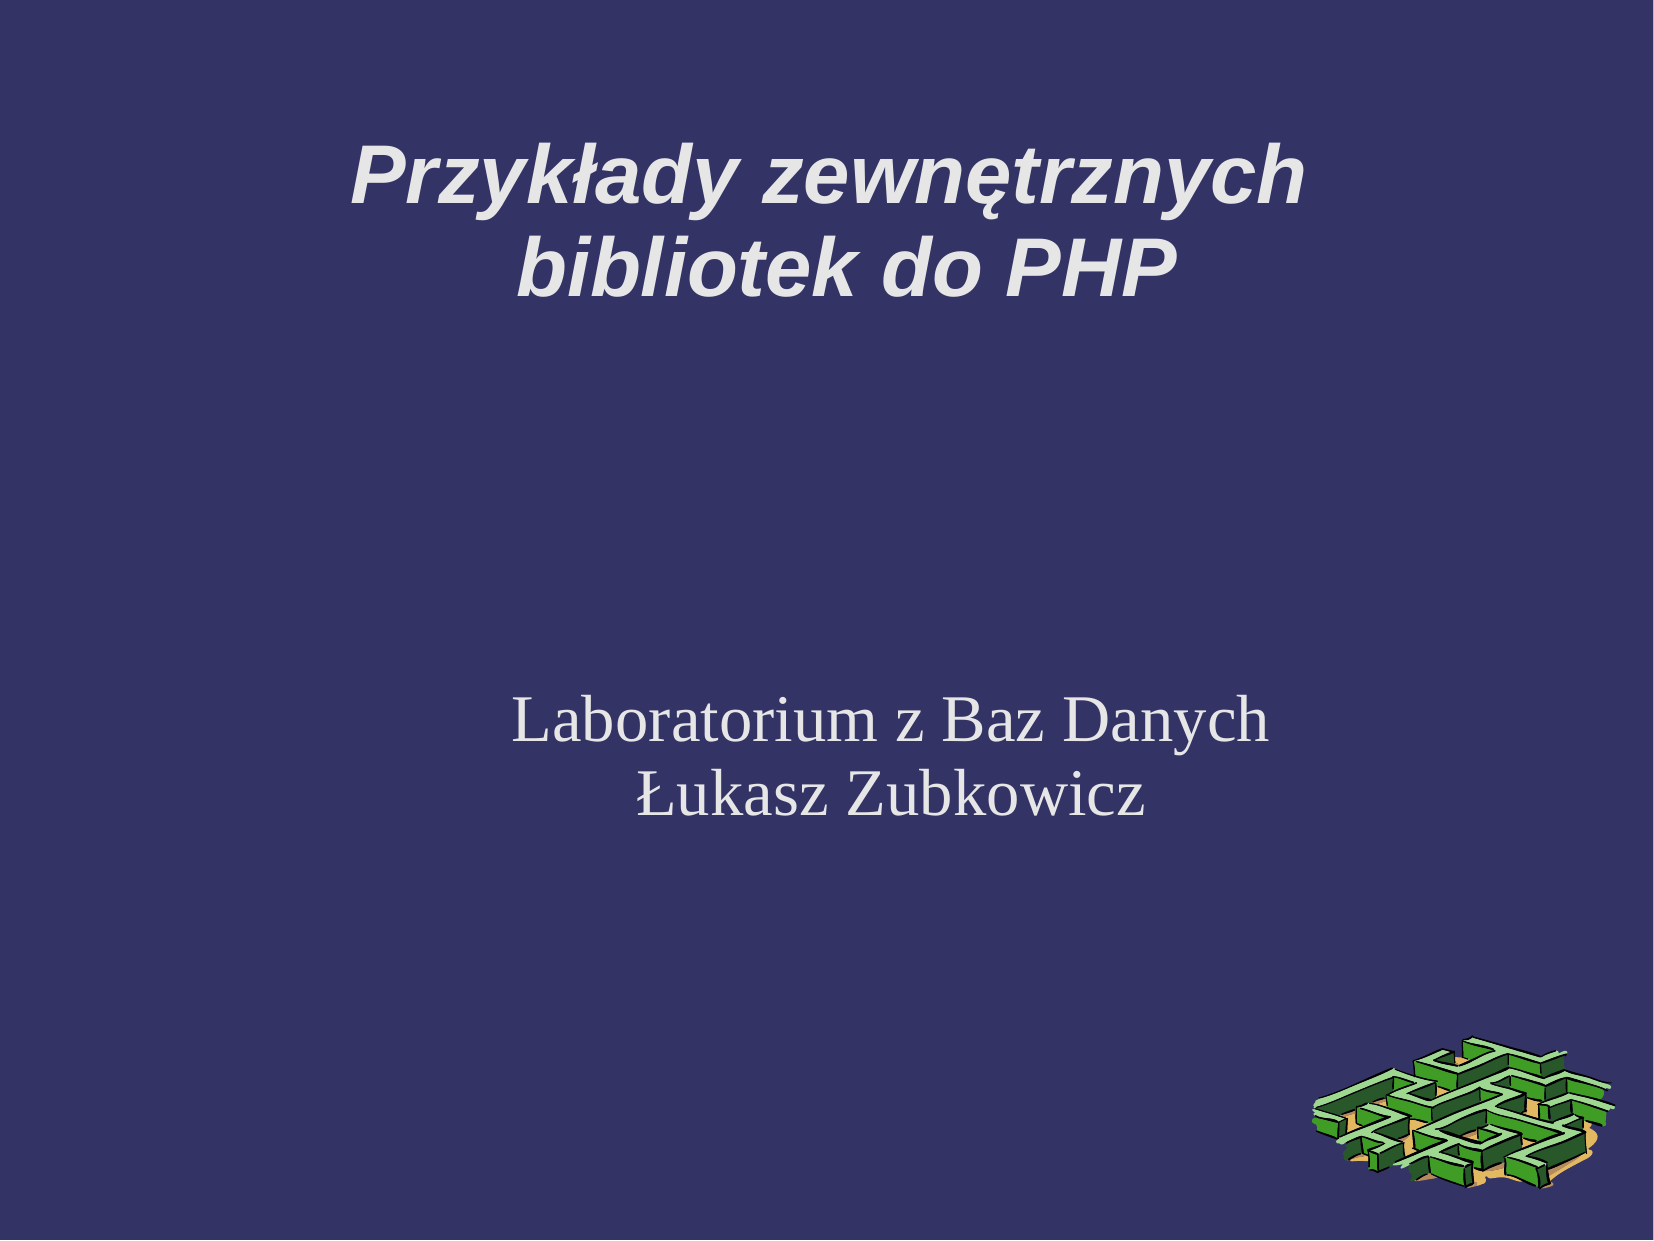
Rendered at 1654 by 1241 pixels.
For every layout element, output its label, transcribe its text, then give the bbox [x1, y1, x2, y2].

subtitle Laboratorium z Baz Danych Łukasz Zubkowicz [178, 364, 1570, 1147]
title Przykłady zewnętrznych bibliotek do PHP [123, 117, 1536, 325]
